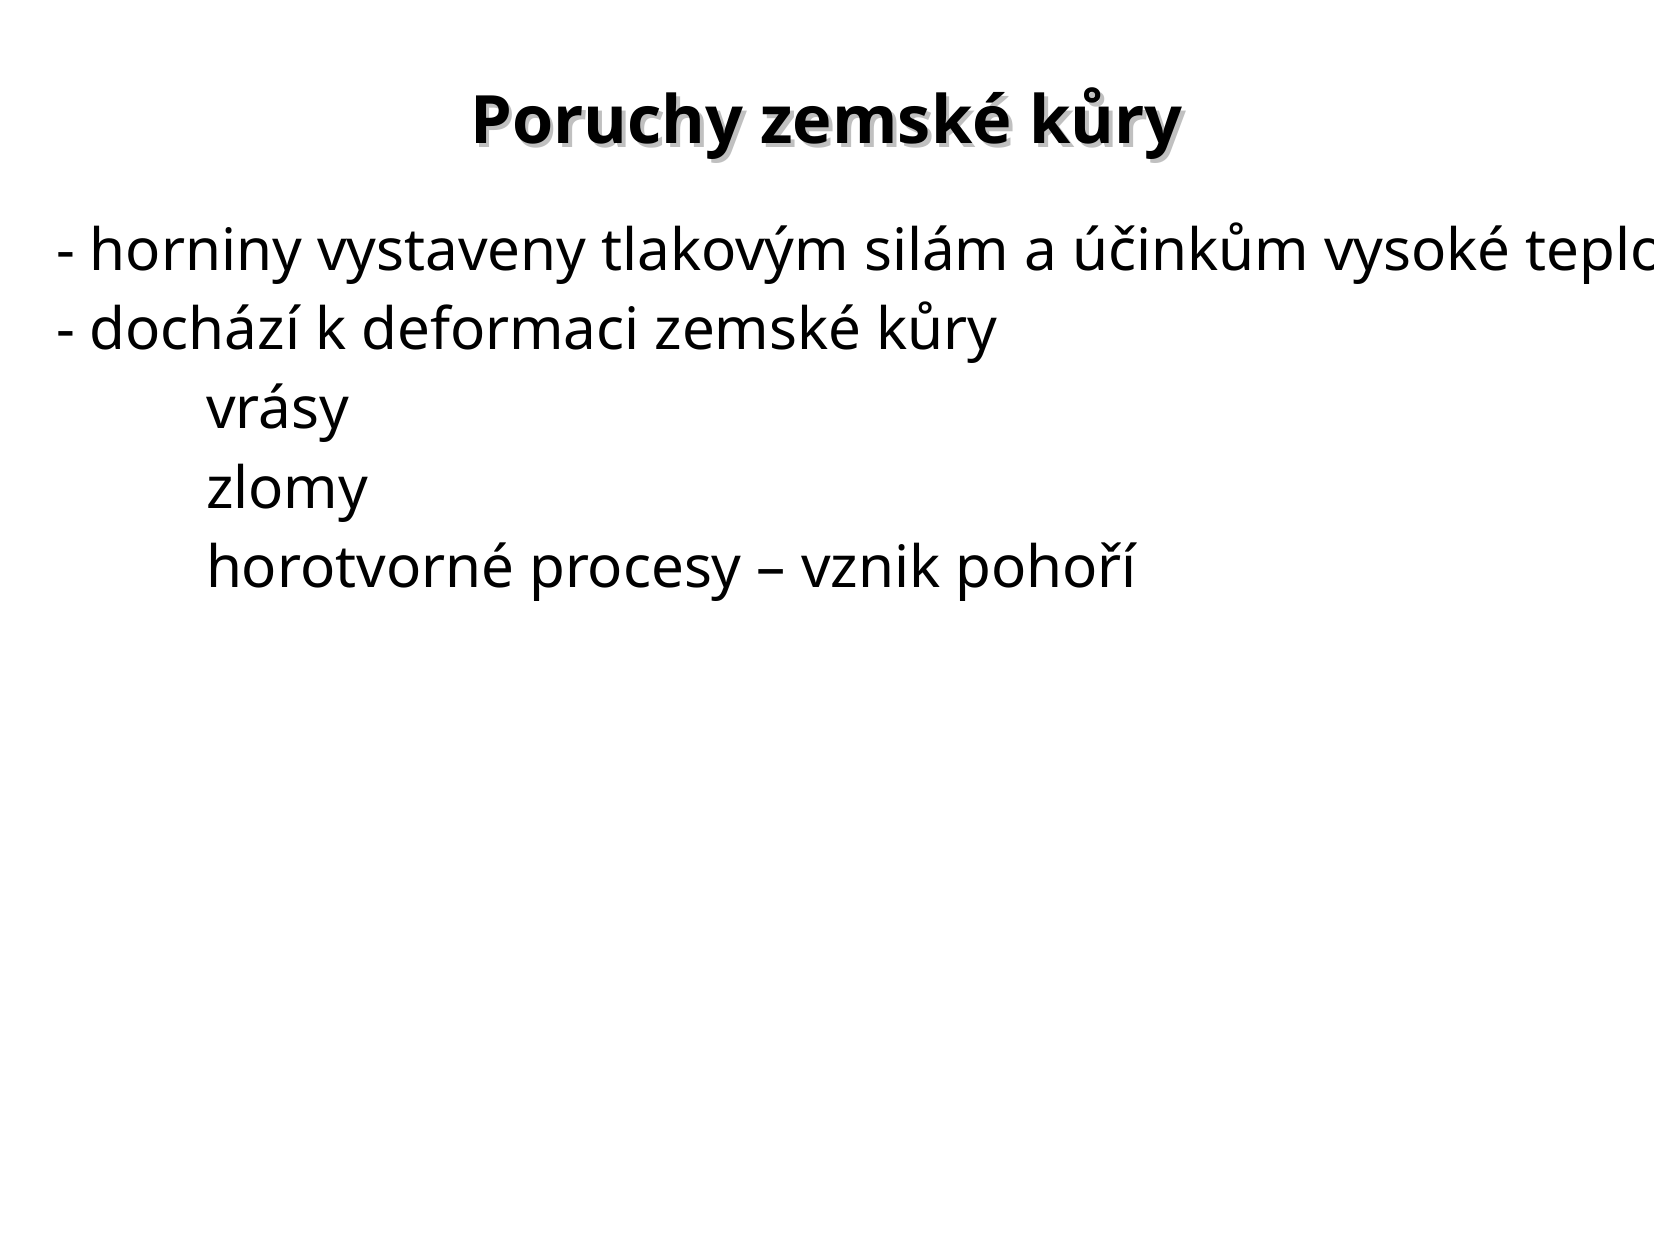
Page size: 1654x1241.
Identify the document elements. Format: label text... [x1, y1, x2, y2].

text_box Poruchy zemské kůry [29, 64, 1625, 173]
text_box - horniny vystaveny tlakovým silám a účinkům vysoké teploty - dochází k deformaci zemské kůry vrásy zlomy horotvorné procesy – vznik pohoří [41, 200, 1565, 705]
